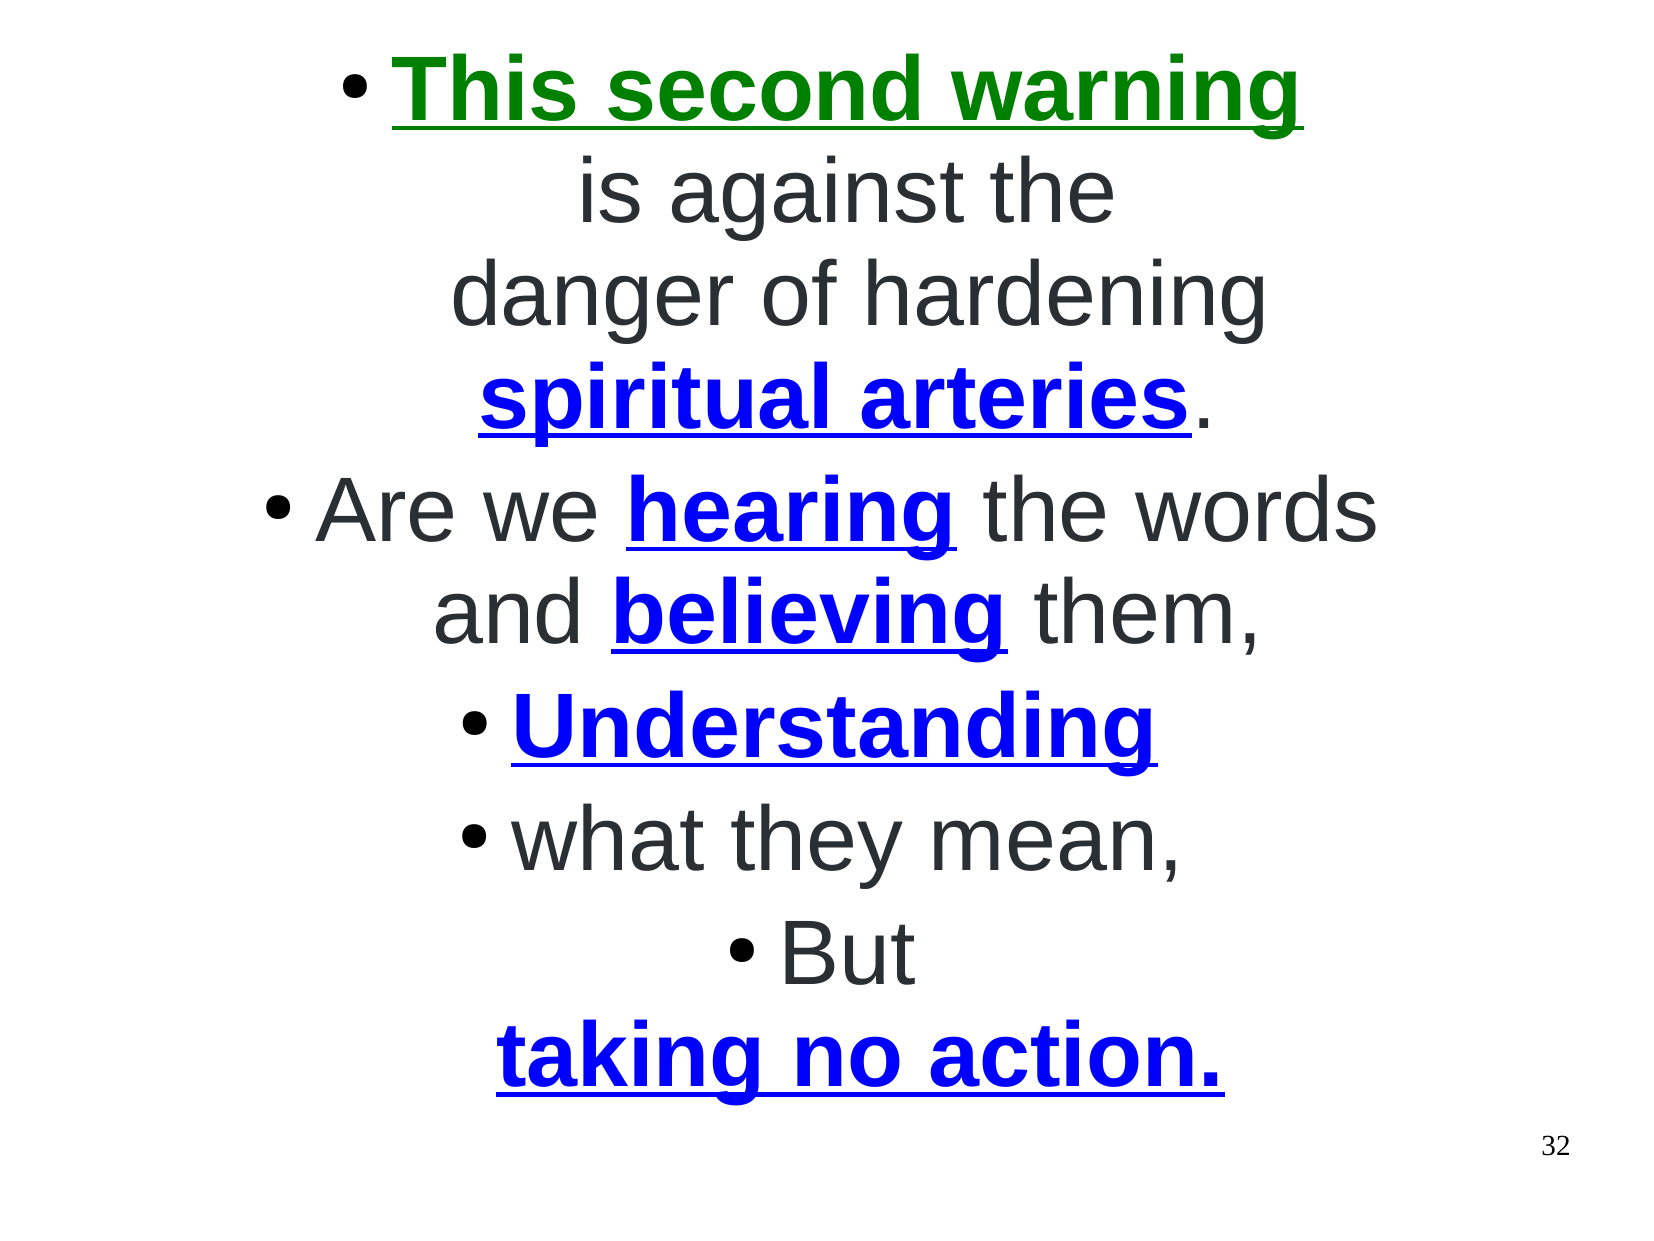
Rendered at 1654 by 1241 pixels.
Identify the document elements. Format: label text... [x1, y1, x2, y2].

list This second warning is against the danger of hardening spiritual arteries. Are we hearing the words and believing them, Understanding what they mean, But taking no action. [37, 37, 1613, 1201]
